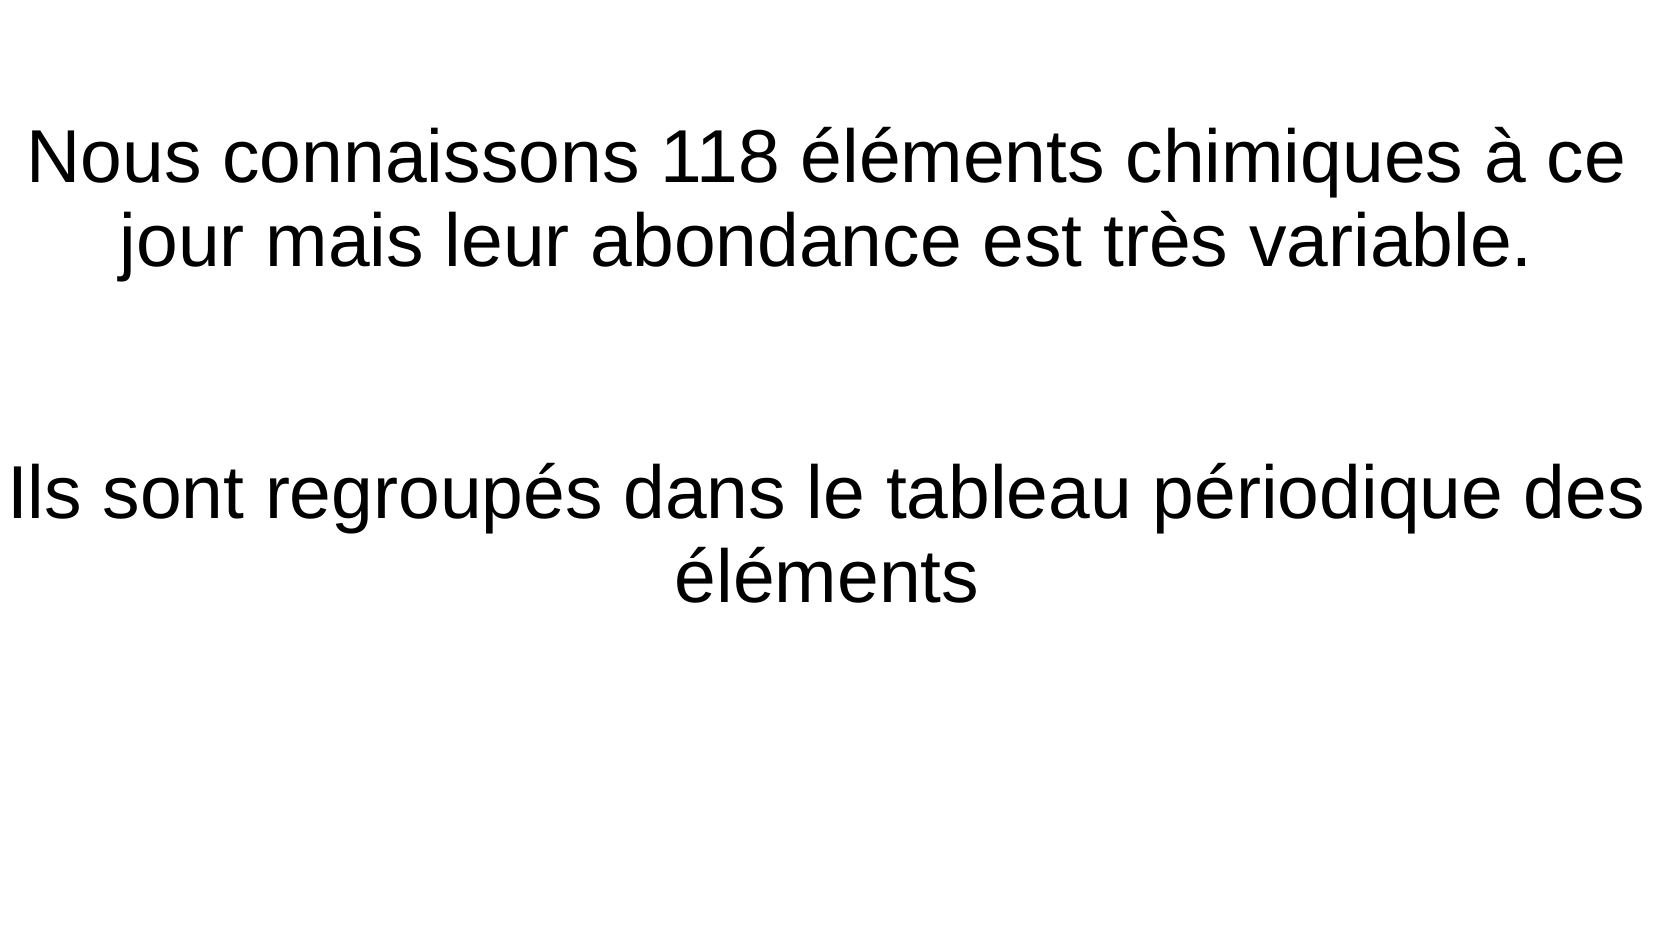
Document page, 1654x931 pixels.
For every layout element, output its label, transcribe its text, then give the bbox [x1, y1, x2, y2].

title Nous connaissons 118 éléments chimiques à ce jour mais leur abondance est très variable. Ils sont regroupés dans le tableau périodique des éléments [0, 0, 1654, 739]
